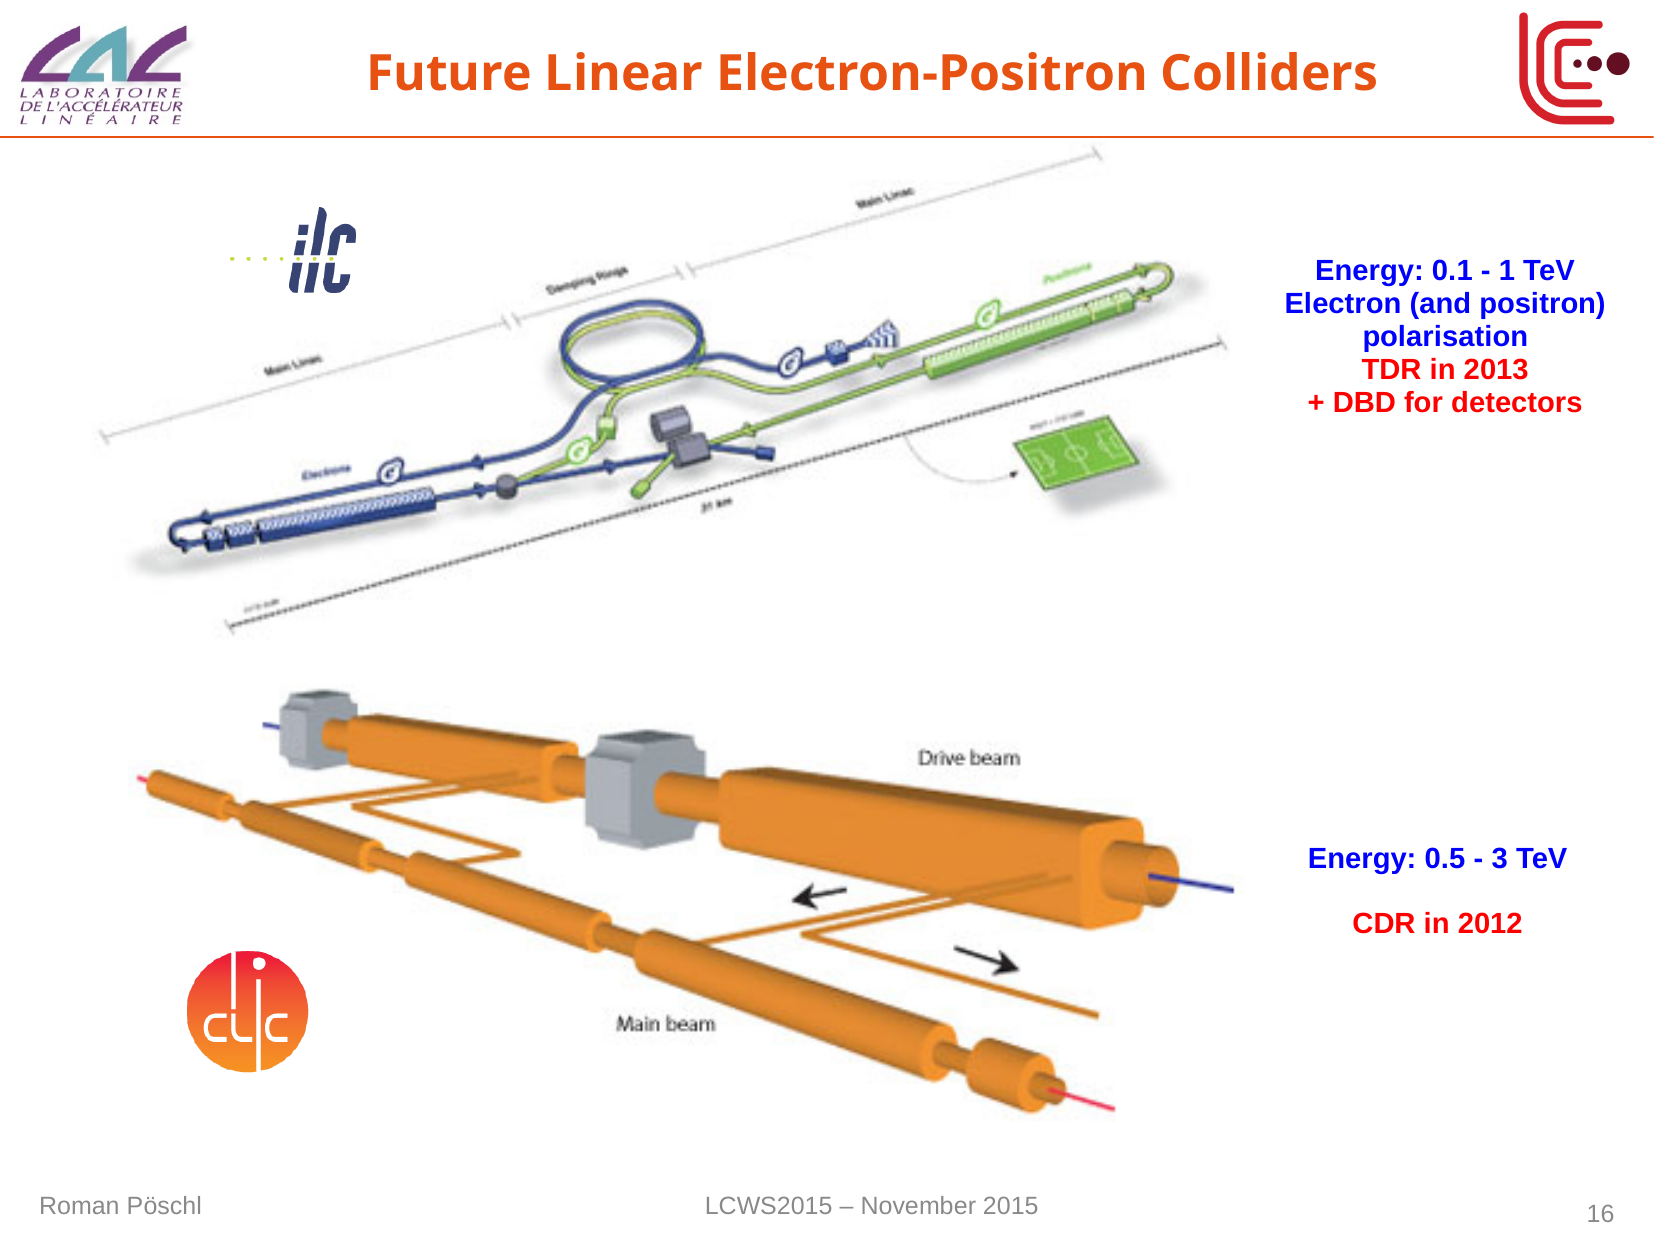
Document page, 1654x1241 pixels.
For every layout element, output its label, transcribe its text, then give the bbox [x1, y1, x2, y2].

picture [1508, 2, 1641, 135]
picture [17, 22, 199, 127]
text_box Energy: 0.5 - 3 TeV CDR in 2012 [1293, 834, 1583, 1014]
title Future Linear Electron-Positron Colliders [128, 29, 1617, 113]
picture [73, 141, 1245, 640]
picture [128, 666, 1244, 1141]
text_box Energy: 0.1 - 1 TeV Electron (and positron) polarisation TDR in 2013 + DBD for detectors [1269, 246, 1621, 459]
